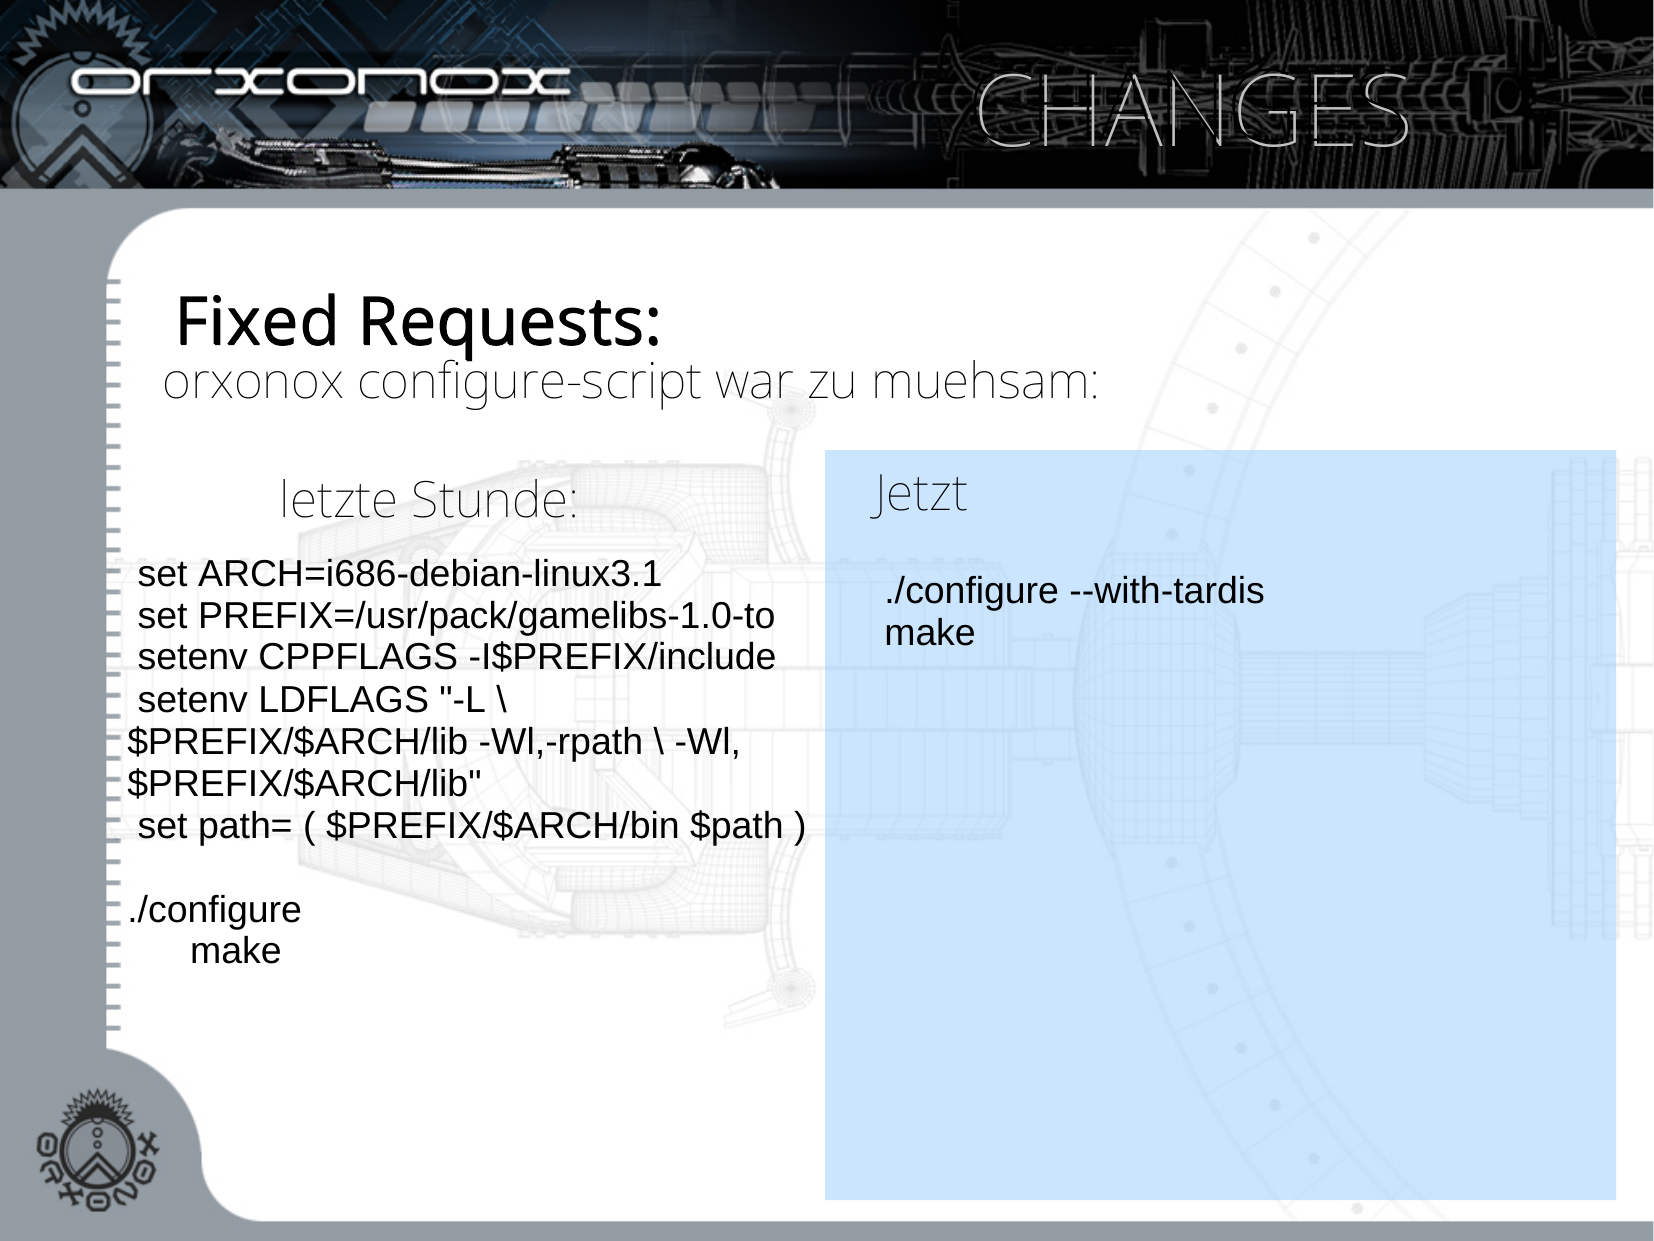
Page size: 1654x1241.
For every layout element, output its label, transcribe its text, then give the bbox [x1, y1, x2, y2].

text_box orxonox configure-script war zu muehsam: [112, 337, 1444, 407]
text_box set ARCH=i686-debian-linux3.1 set PREFIX=/usr/pack/gamelibs-1.0-to setenv CPPFLAGS -I$PREFIX/include setenv LDFLAGS "-L \ $PREFIX/$ARCH/lib -Wl,-rpath \ -Wl,$PREFIX/$ARCH/lib" set path= ( $PREFIX/$ARCH/bin $path ) ./configure make [112, 544, 826, 1085]
text_box CHANGES [917, 26, 1633, 151]
text_box letzte Stunde: [229, 456, 715, 526]
text_box ./configure --with-tardis make [869, 562, 1361, 665]
text_box Jetzt [825, 450, 1047, 519]
picture [0, 0, 1654, 1241]
text_box [825, 450, 1617, 1201]
text_box Fixed Requests: [174, 273, 1058, 301]
